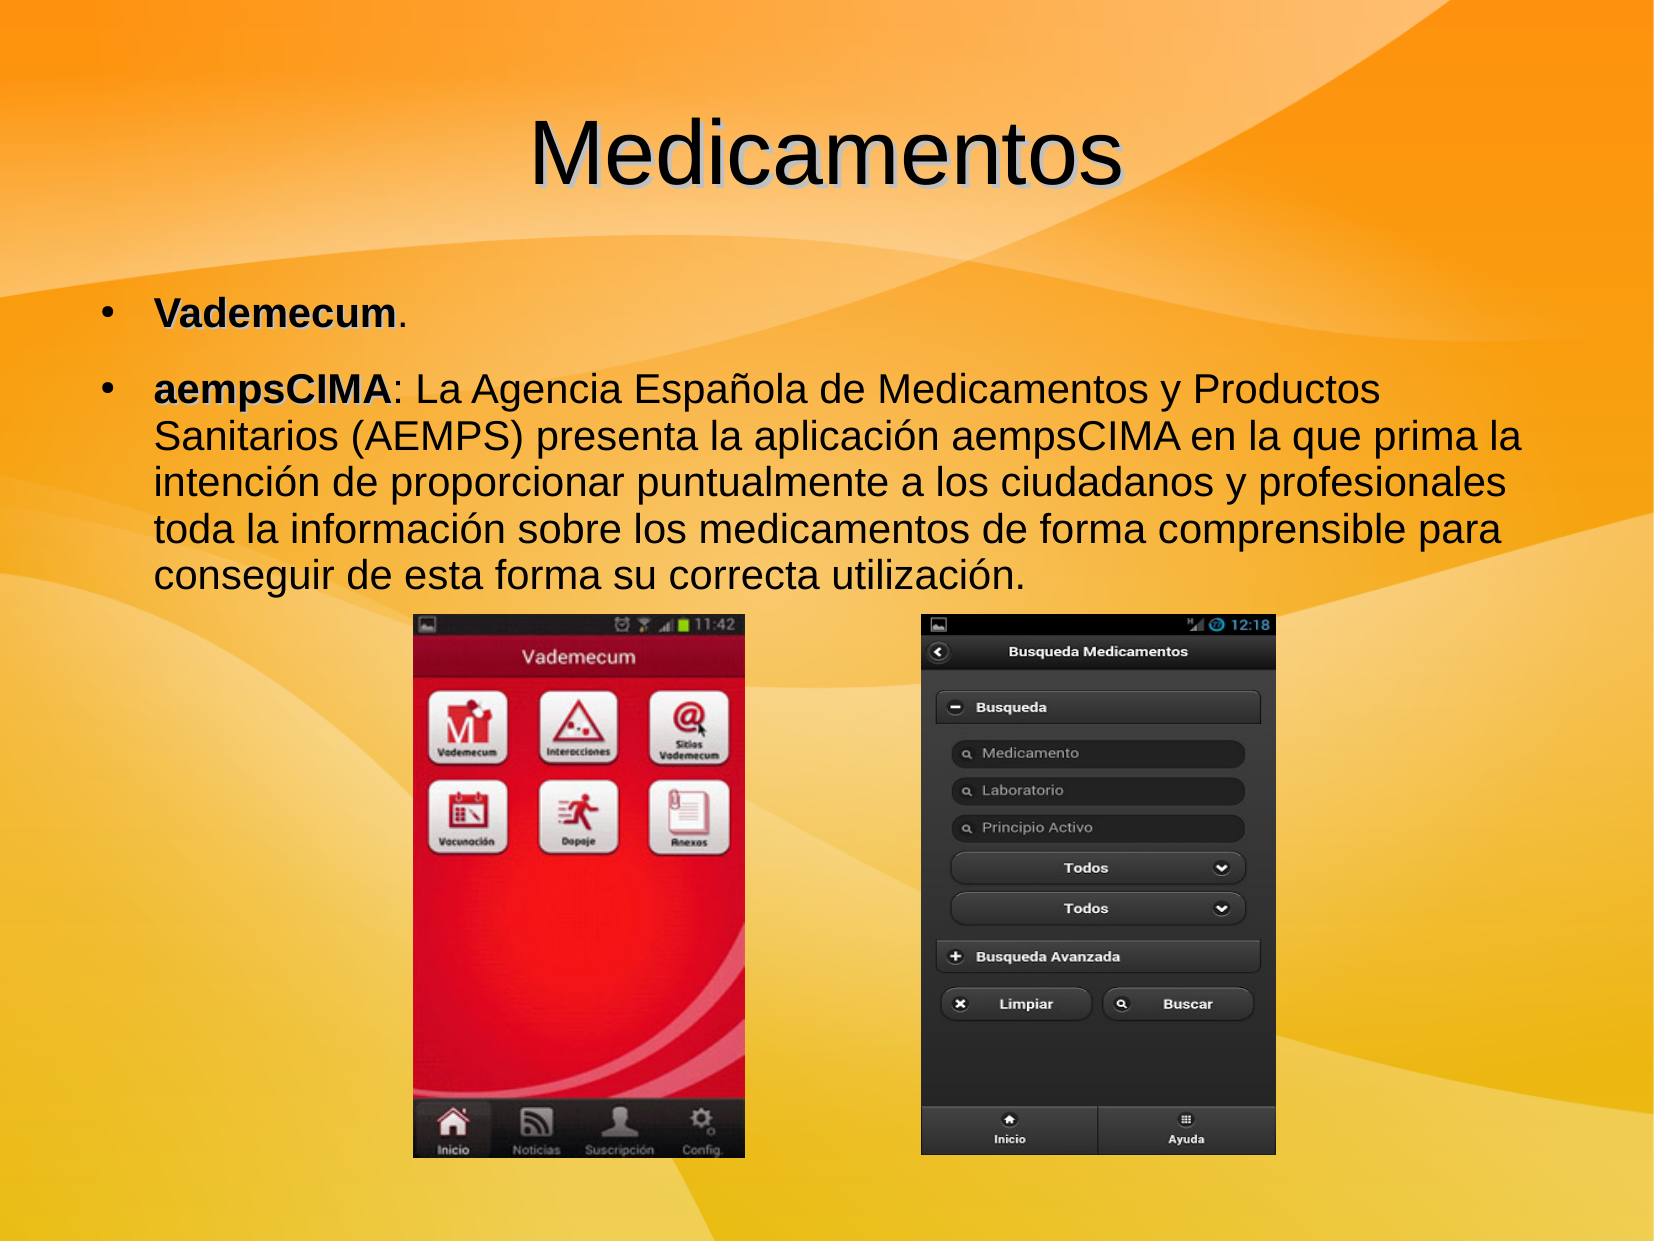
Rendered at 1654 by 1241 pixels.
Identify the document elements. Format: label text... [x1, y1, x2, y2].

list Vademecum. aempsCIMA: La Agencia Española de Medicamentos y Productos Sanitarios (AEMPS) presenta la aplicación aempsCIMA en la que prima la intención de proporcionar puntualmente a los ciudadanos y profesionales toda la información sobre los medicamentos de forma comprensible para conseguir de esta forma su correcta utilización. [82, 290, 1571, 1109]
title Medicamentos [82, 49, 1571, 257]
picture [0, 0, 1654, 1241]
